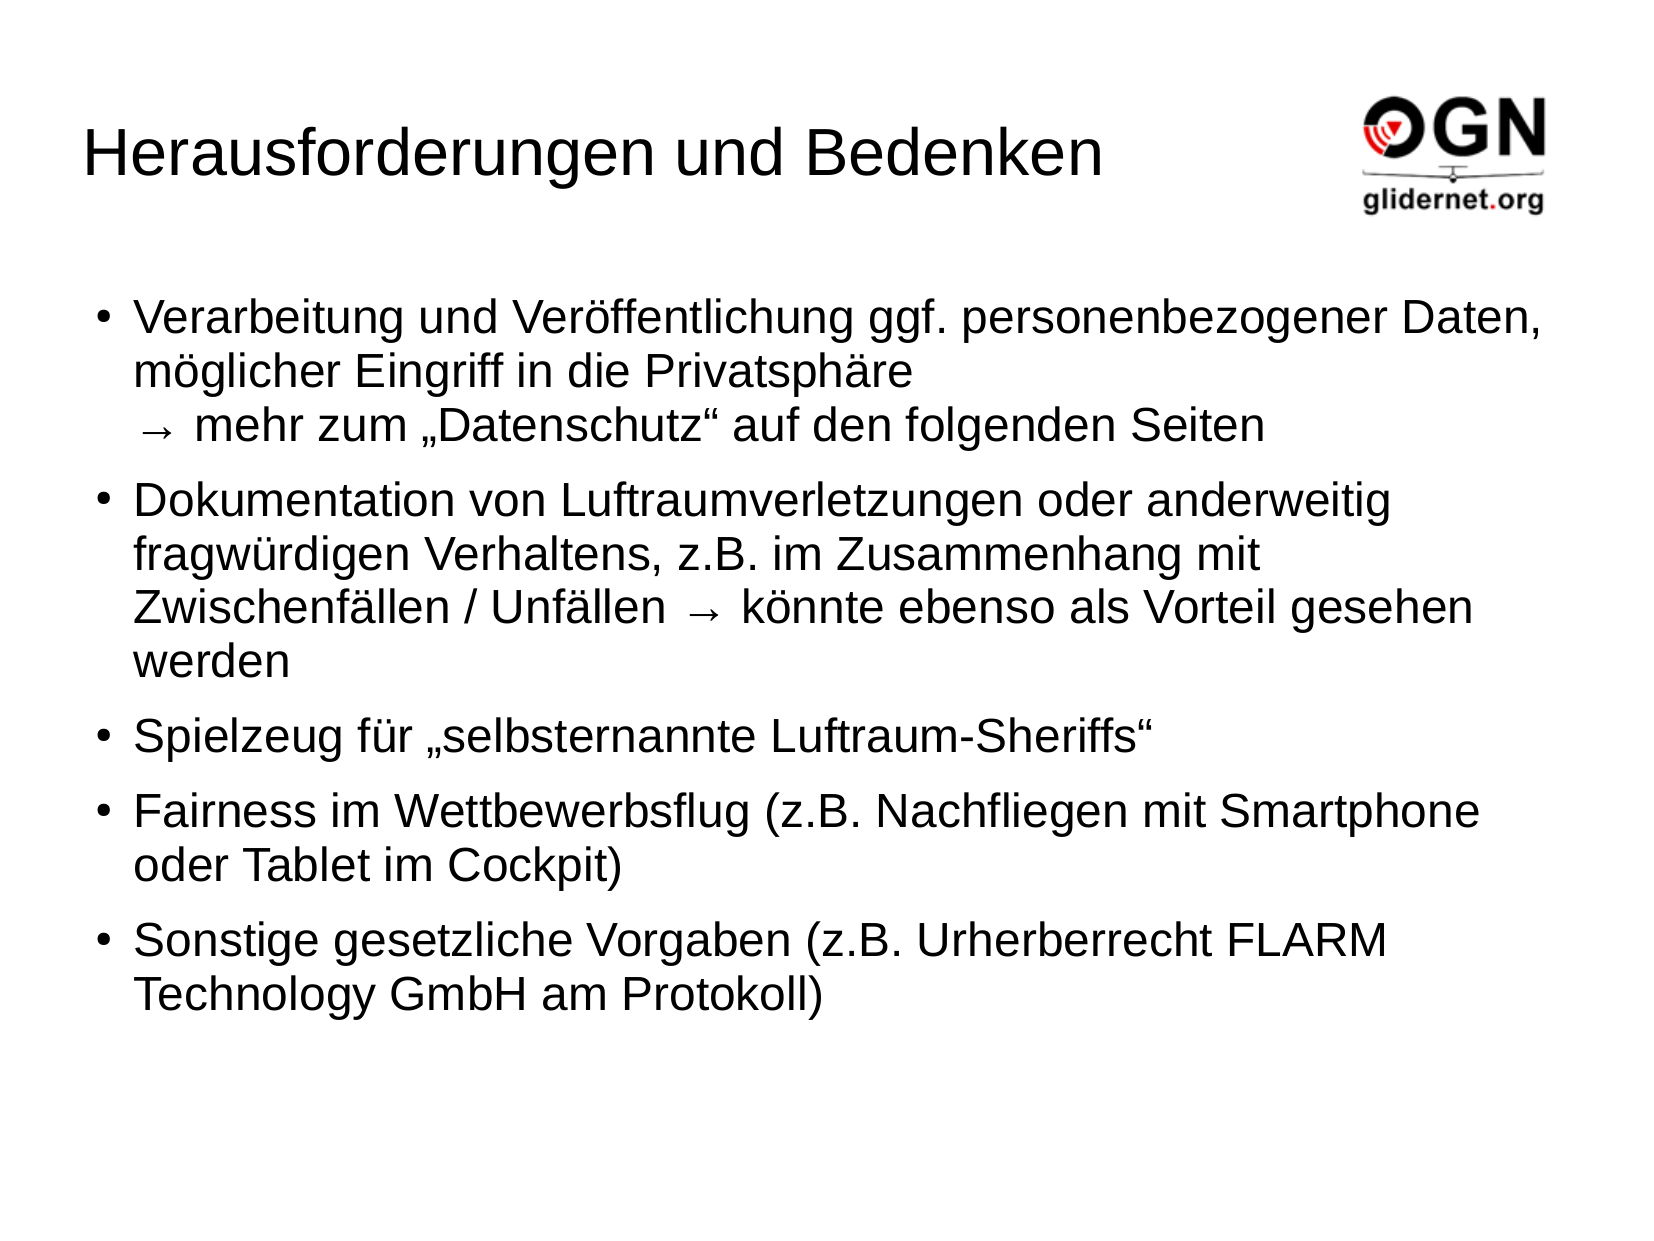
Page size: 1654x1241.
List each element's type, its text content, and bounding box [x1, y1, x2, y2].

title Herausforderungen und Bedenken [82, 48, 1337, 256]
picture [1336, 34, 1571, 270]
list Verarbeitung und Veröffentlichung ggf. personenbezogener Daten, möglicher Eingriff in die Privatsphäre → mehr zum „Datenschutz“ auf den folgenden Seiten Dokumentation von Luftraumverletzungen oder anderweitig fragwürdigen Verhaltens, z.B. im Zusammenhang mit Zwischenfällen / Unfällen → könnte ebenso als Vorteil gesehen werden Spielzeug für „selbsternannte Luftraum-Sheriffs“ Fairness im Wettbewerbsflug (z.B. Nachfliegen mit Smartphone oder Tablet im Cockpit) Sonstige gesetzliche Vorgaben (z.B. Urherberrecht FLARM Technology GmbH am Protokoll) [82, 290, 1571, 1028]
